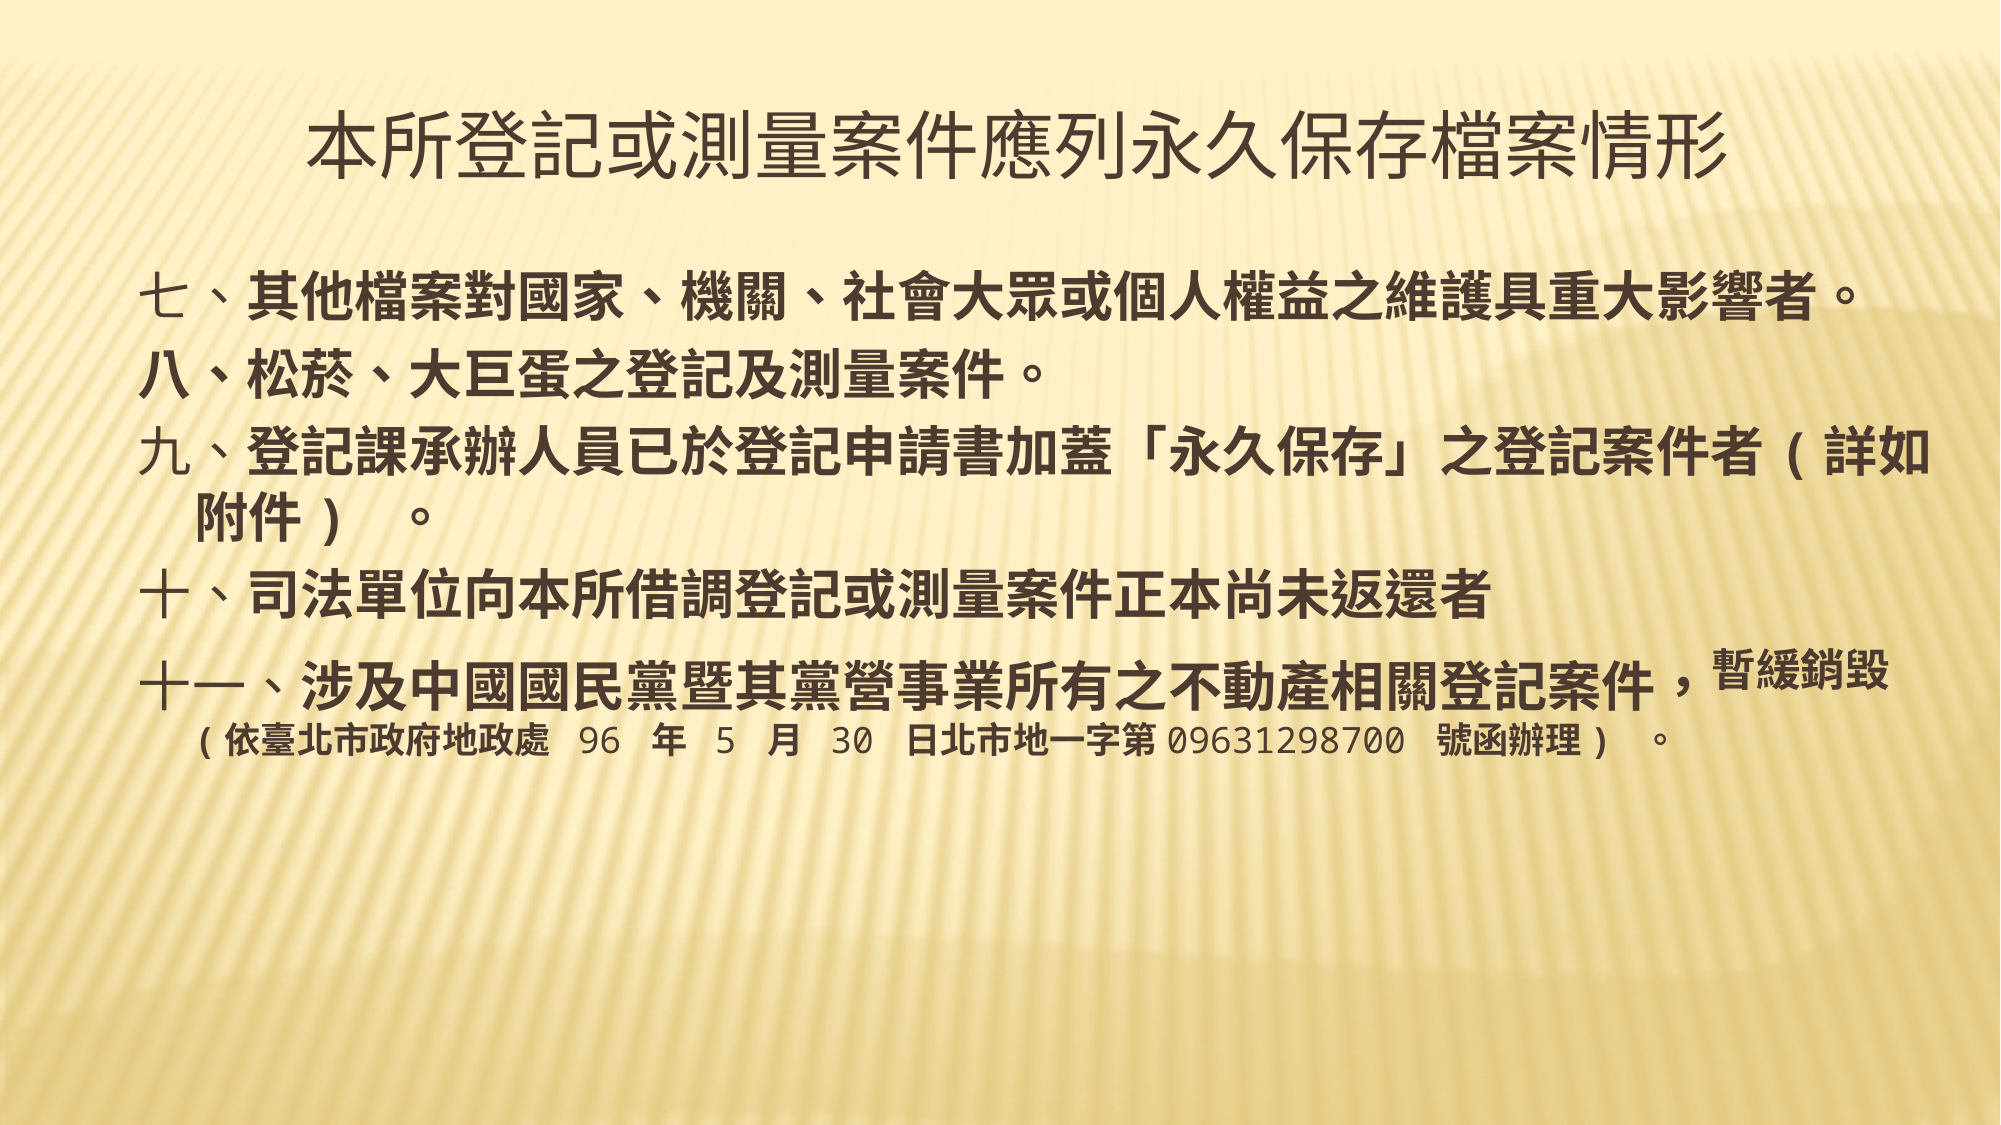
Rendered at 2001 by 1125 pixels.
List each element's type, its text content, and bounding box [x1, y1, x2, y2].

title 本所登記或測量案件應列永久保存檔案情形 [66, 75, 1967, 213]
list 七、其他檔案對國家、機關、社會大眾或個人權益之維護具重大影響者。 八、松菸、大巨蛋之登記及測量案件。 九、登記課承辦人員已於登記申請書加蓋「永久保存」之登記案件者(詳如附件) 。 十、司法單位向本所借調登記或測量案件正本尚未返還者 十一、涉及中國國民黨暨其黨營事業所有之不動產相關登記案件，暫緩銷毀(依臺北市政府地政處 96 年 5 月 30 日北市地一字第09631298700 號函辦理) 。 [66, 254, 1967, 1074]
